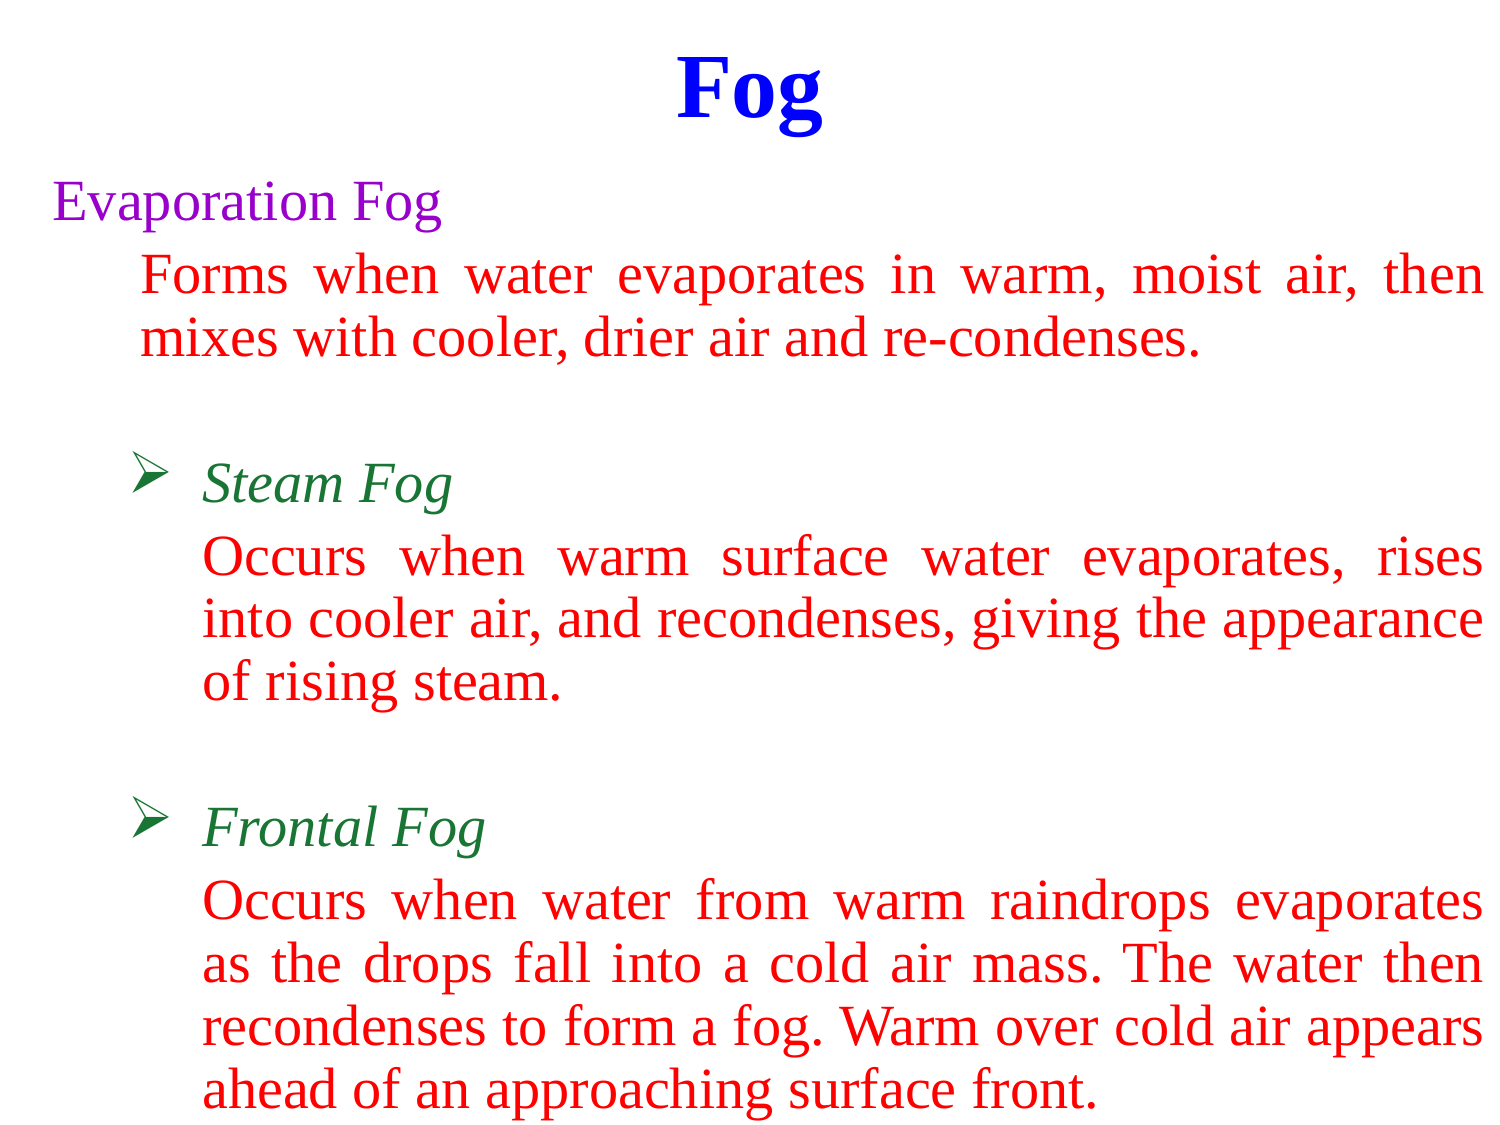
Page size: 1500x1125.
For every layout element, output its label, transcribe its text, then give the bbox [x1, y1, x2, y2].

list Evaporation Fog Forms when water evaporates in warm, moist air, then mixes with cooler, drier air and re-condenses. Steam Fog Occurs when warm surface water evaporates, rises into cooler air, and recondenses, giving the appearance of rising steam. Frontal Fog Occurs when water from warm raindrops evaporates as the drops fall into a cold air mass. The water then recondenses to form a fog. Warm over cold air appears ahead of an approaching surface front. [37, 162, 1500, 1088]
title Fog [75, 0, 1425, 162]
